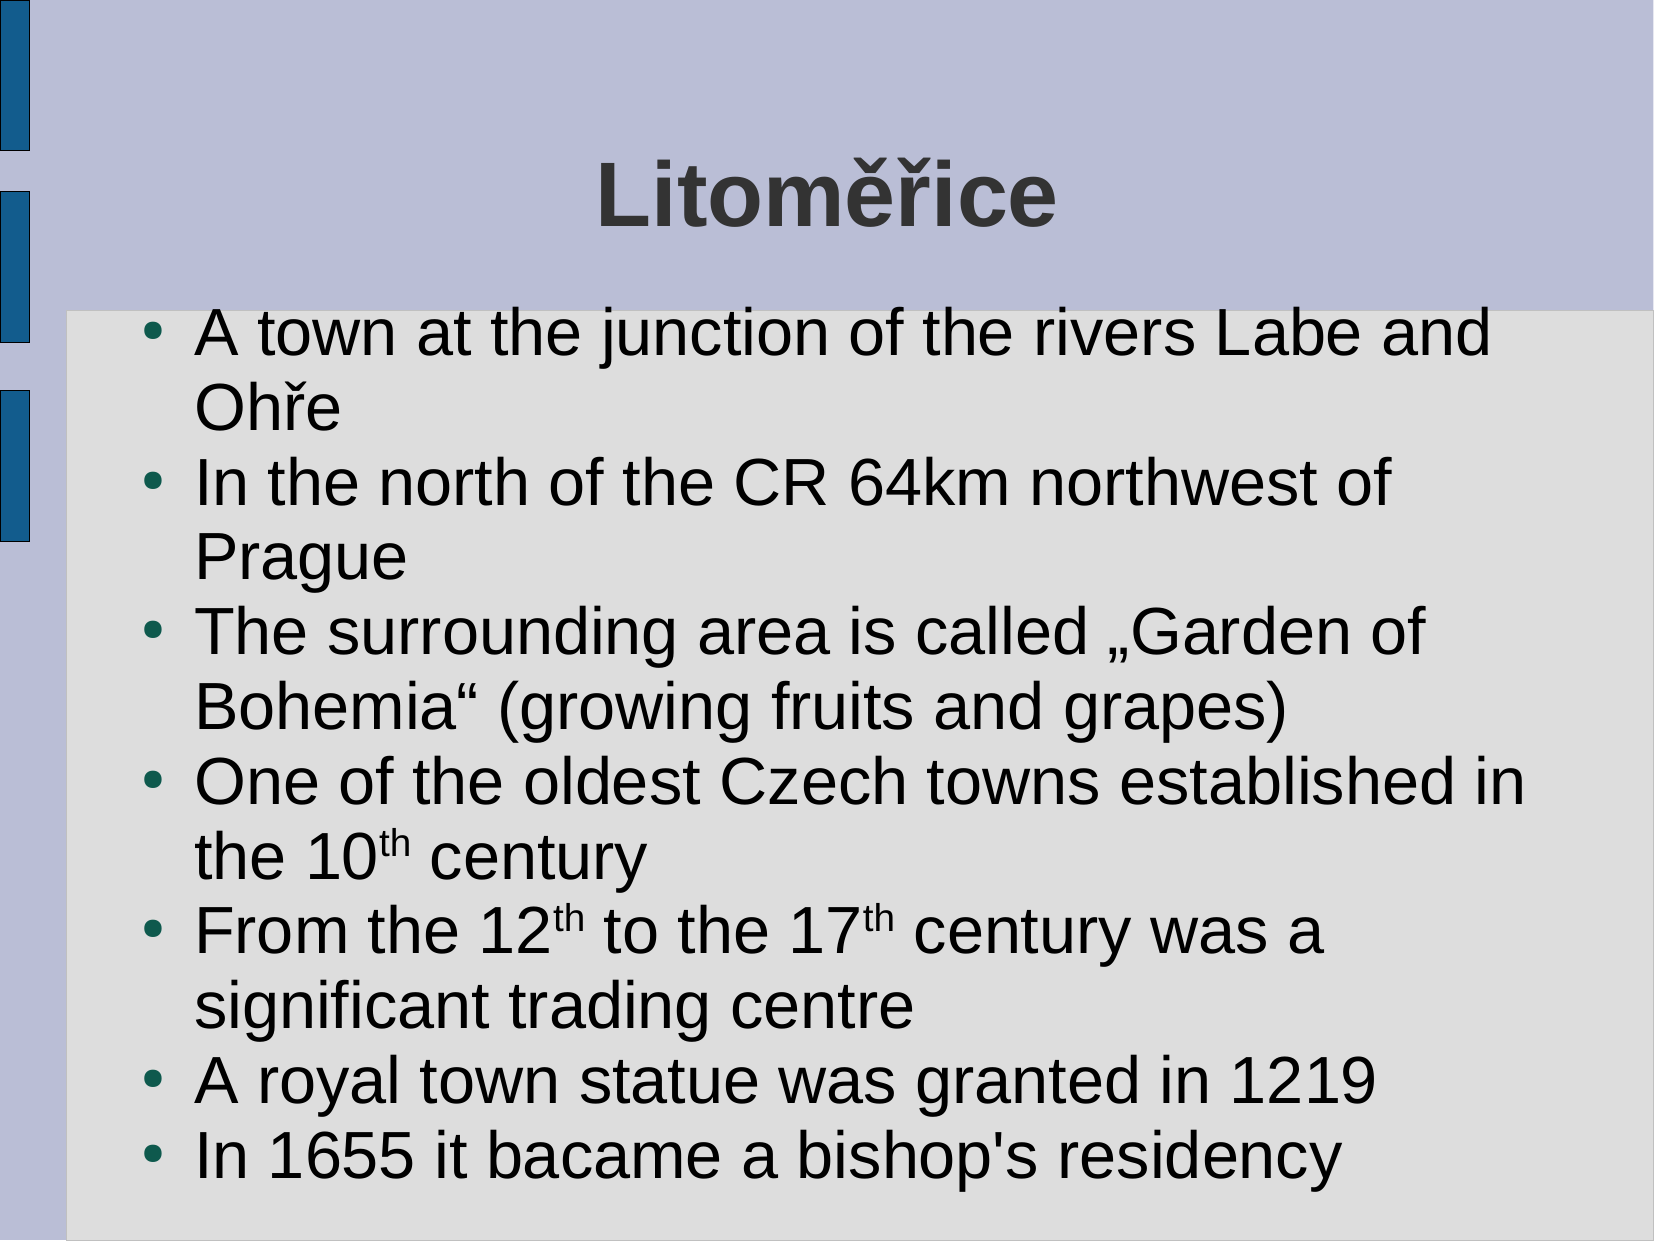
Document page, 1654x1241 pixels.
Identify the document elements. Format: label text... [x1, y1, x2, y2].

title Litoměřice [121, 98, 1534, 291]
list A town at the junction of the rivers Labe and Ohře In the north of the CR 64km northwest of Prague The surrounding area is called „Garden of Bohemia“ (growing fruits and grapes) One of the oldest Czech towns established in the 10th century From the 12th to the 17th century was a significant trading centre A royal town statue was granted in 1219 In 1655 it bacame a bishop's residency [123, 295, 1536, 1211]
